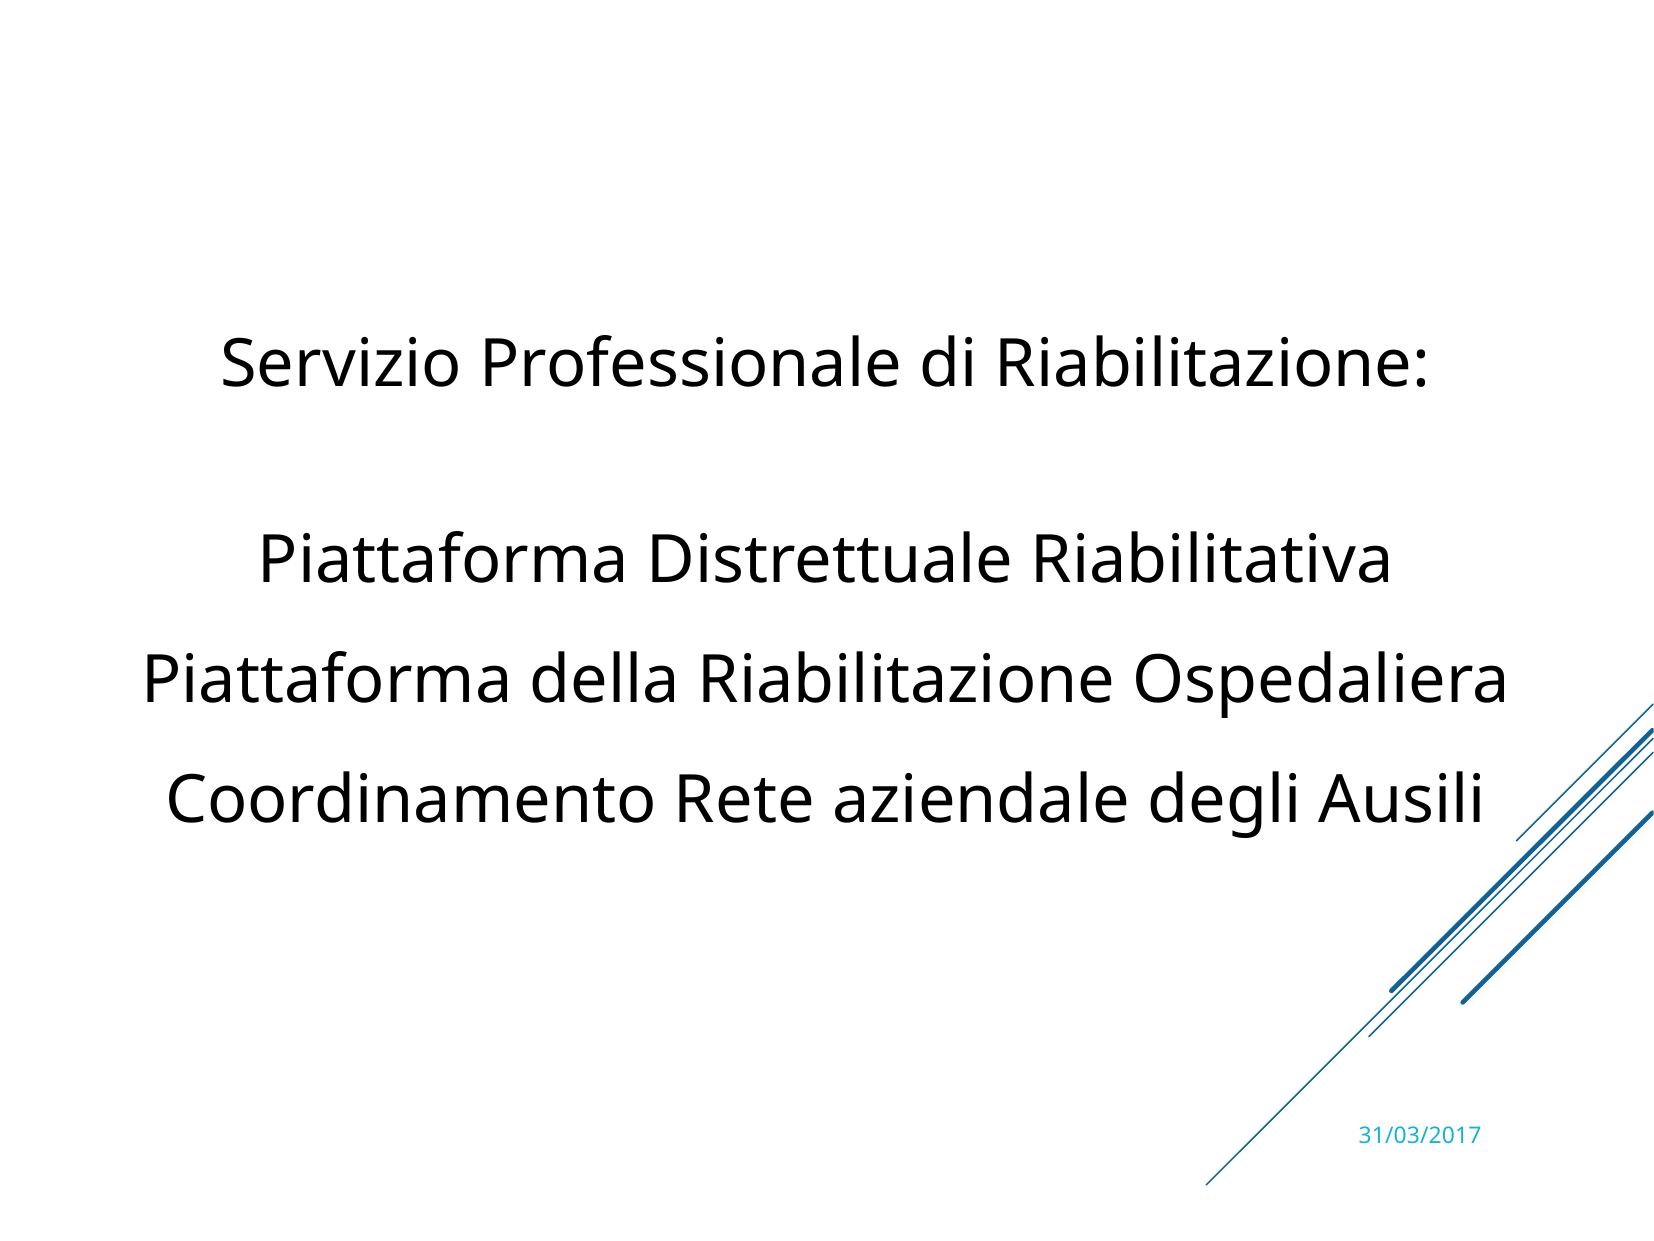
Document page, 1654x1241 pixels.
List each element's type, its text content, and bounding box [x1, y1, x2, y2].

text_box 31/03/2017 [1343, 1116, 1561, 1183]
text_box Servizio Professionale di Riabilitazione: Piattaforma Distrettuale Riabilitativa Piattaforma della Riabilitazione Ospedaliera Coordinamento Rete aziendale degli Ausili [82, 56, 1571, 1102]
